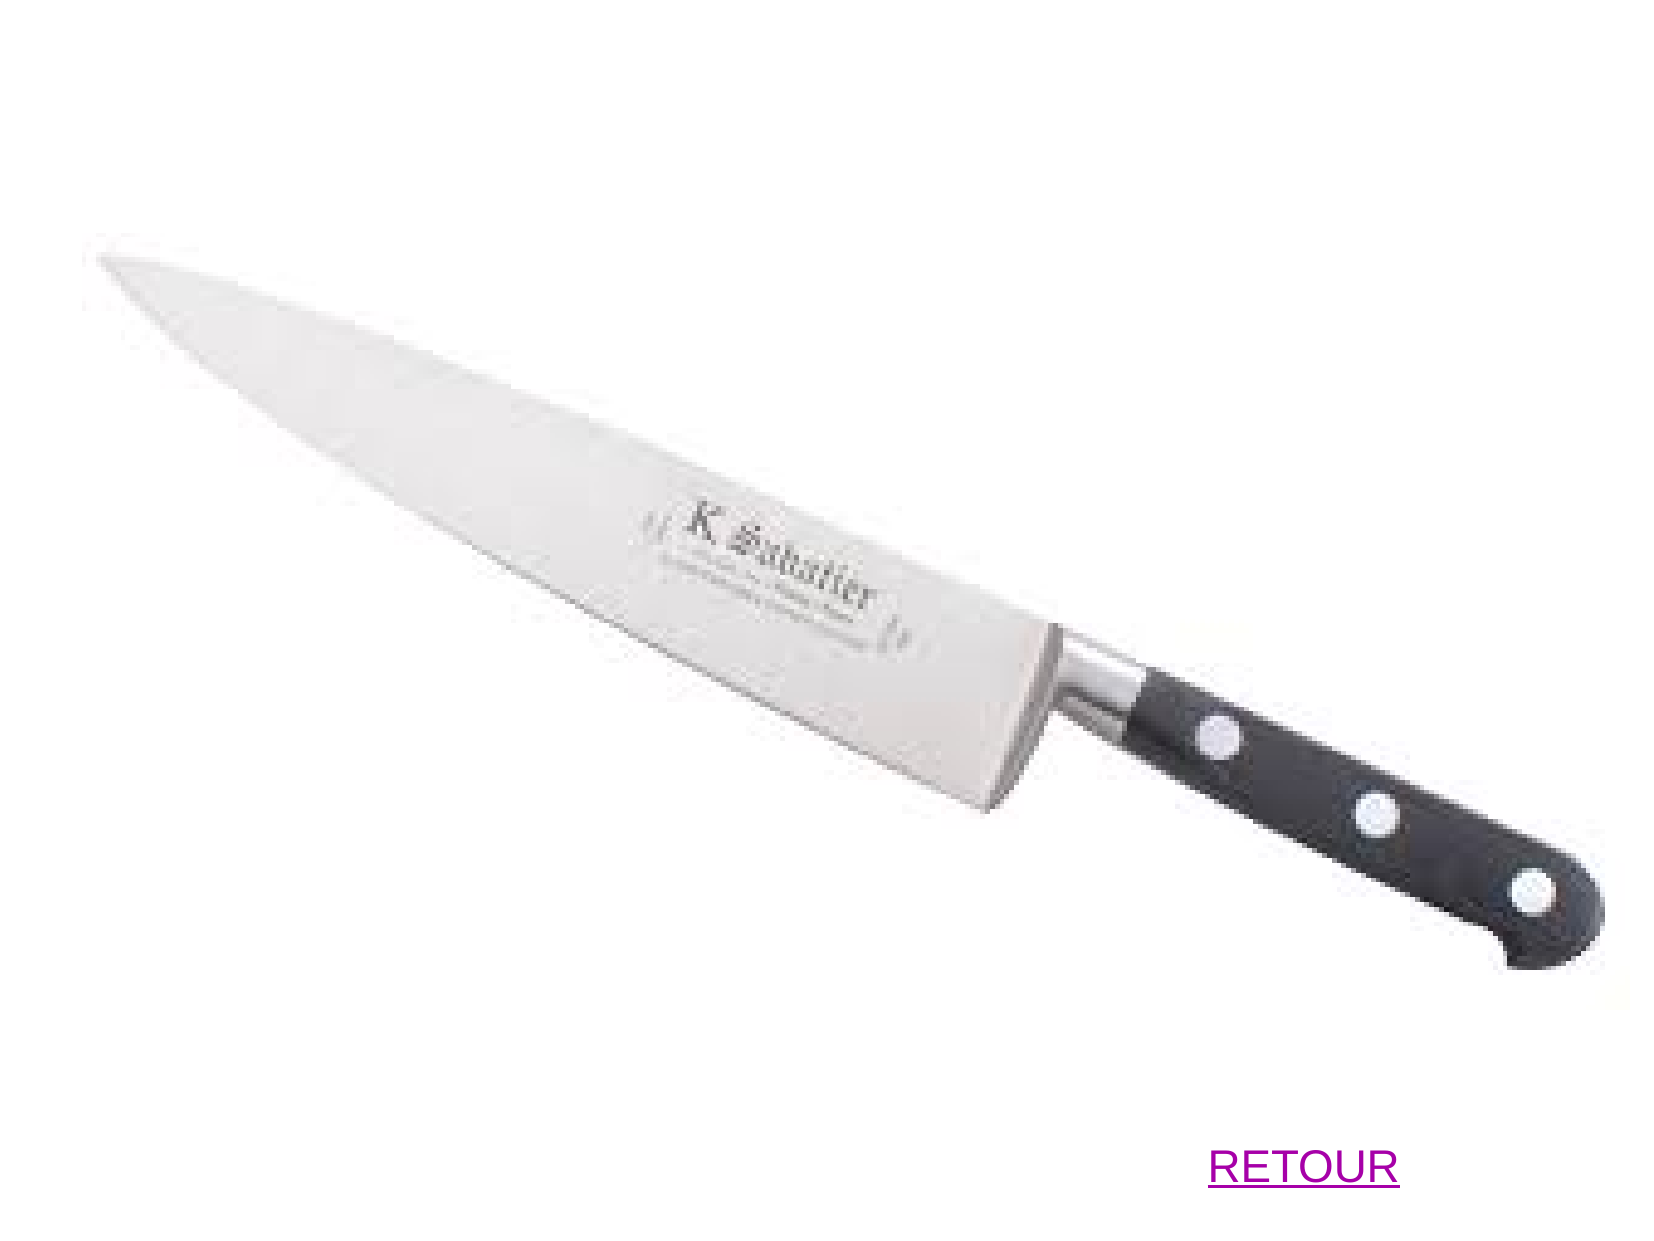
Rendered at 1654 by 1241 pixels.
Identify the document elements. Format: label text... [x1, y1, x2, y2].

picture [82, 233, 1630, 1010]
text_box RETOUR [1192, 1133, 1571, 1200]
